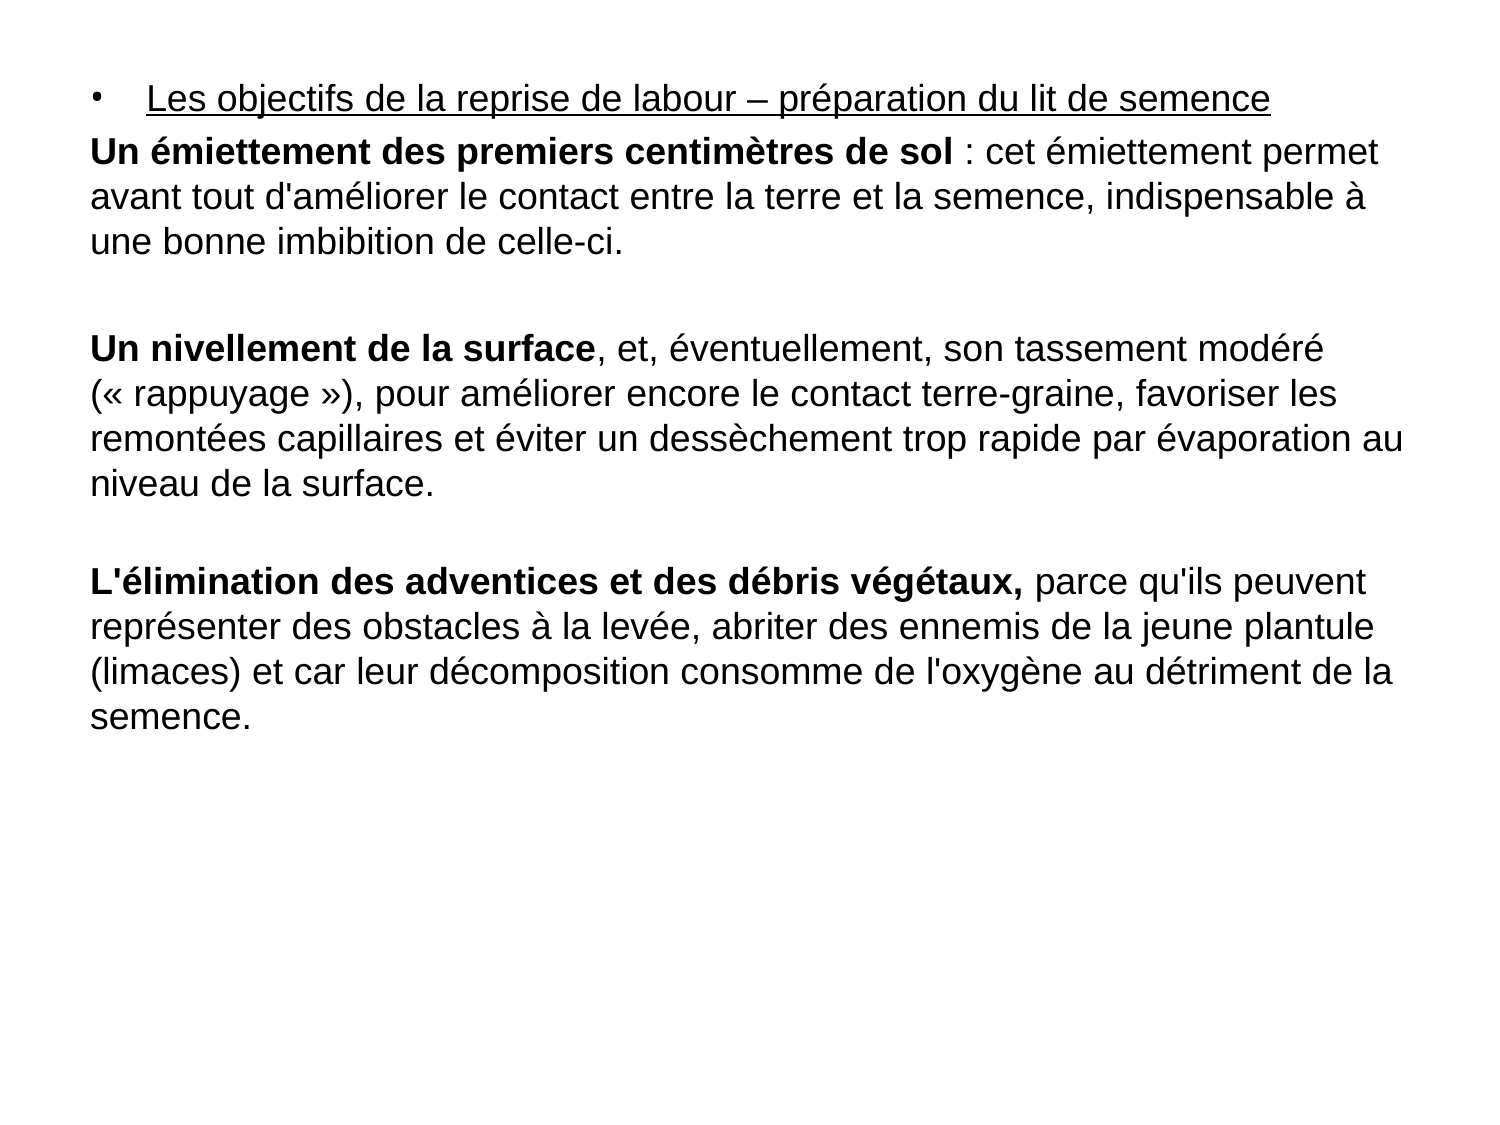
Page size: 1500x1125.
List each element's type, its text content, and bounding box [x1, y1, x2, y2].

list Les objectifs de la reprise de labour – préparation du lit de semence Un émiettement des premiers centimètres de sol : cet émiettement permet avant tout d'améliorer le contact entre la terre et la semence, indispensable à une bonne imbibition de celle-ci. Un nivellement de la surface, et, éventuellement, son tassement modéré (« rappuyage »), pour améliorer encore le contact terre-graine, favoriser les remontées capillaires et éviter un dessèchement trop rapide par évaporation au niveau de la surface. L'élimination des adventices et des débris végétaux, parce qu'ils peuvent représenter des obstacles à la levée, abriter des ennemis de la jeune plantule (limaces) et car leur décomposition consomme de l'oxygène au détriment de la semence. [75, 66, 1426, 1005]
